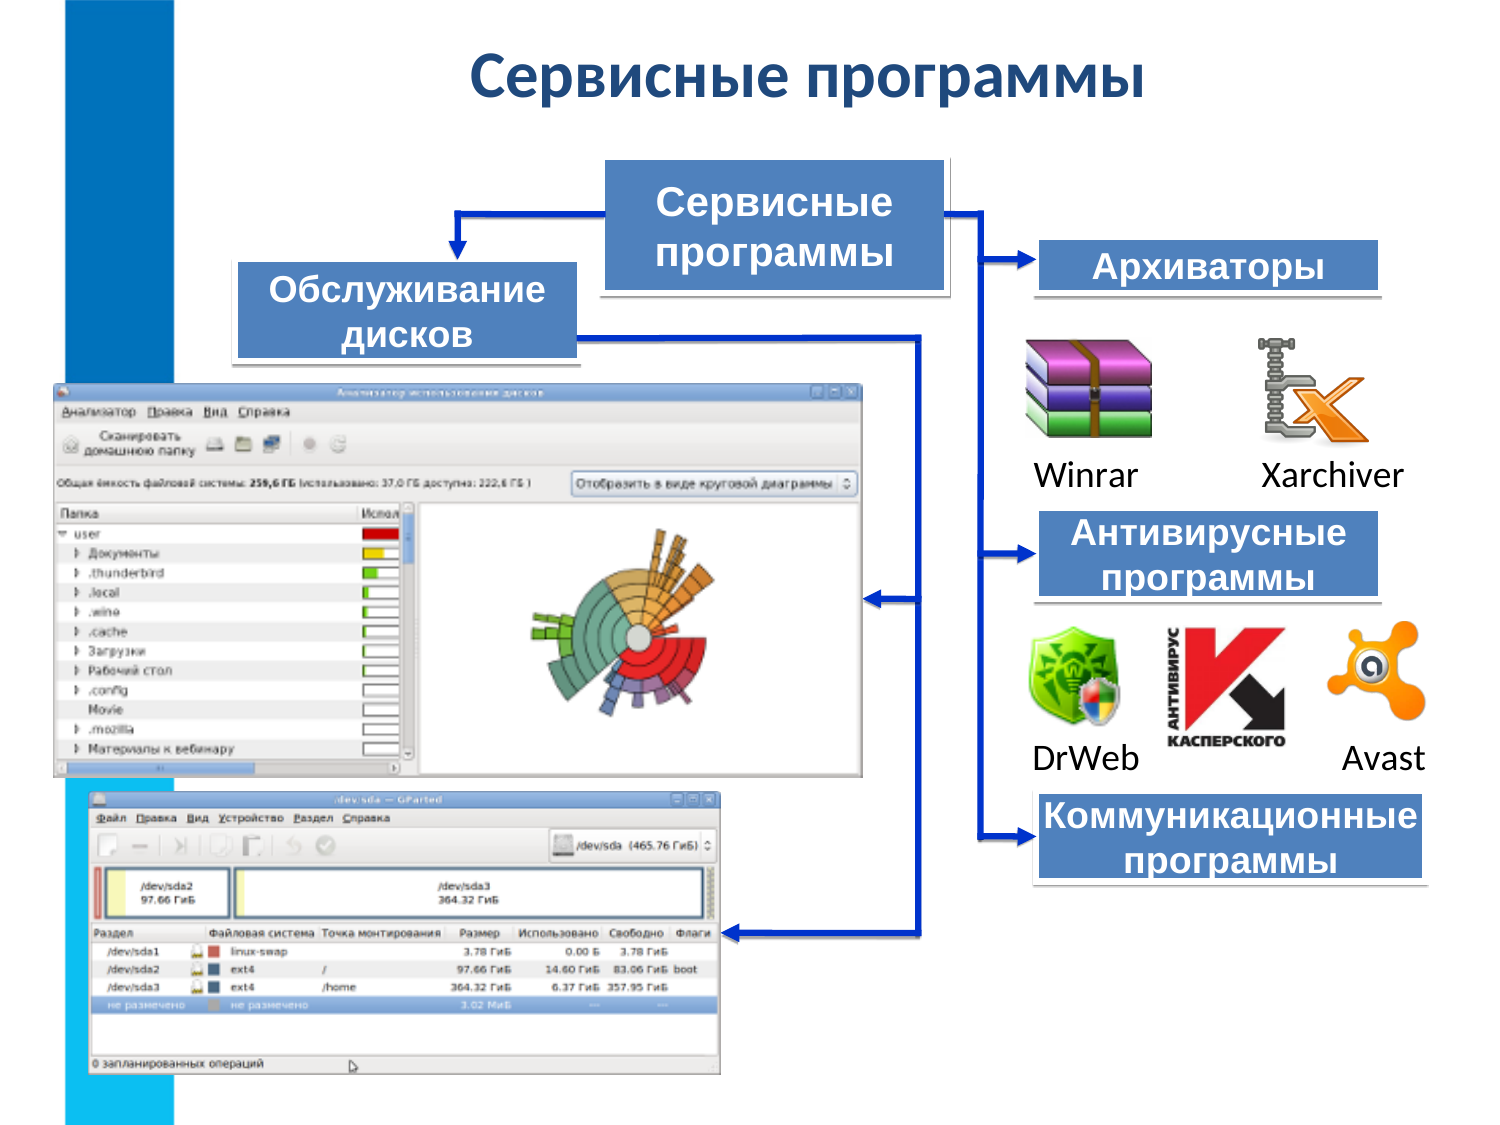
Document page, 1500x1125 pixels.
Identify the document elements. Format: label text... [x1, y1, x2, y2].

text_box Winrar [991, 451, 1181, 503]
text_box DrWeb [991, 734, 1181, 786]
text_box Сервисные программы [602, 157, 947, 293]
text_box Обслуживание дисков [234, 259, 580, 361]
text_box Сервисные программы [183, 31, 1436, 126]
text_box Xarchiver [1225, 451, 1442, 503]
text_box Антивирусные программы [1036, 507, 1381, 599]
text_box Avast [1303, 734, 1465, 786]
text_box Архиваторы [1036, 236, 1381, 294]
text_box Коммуникационные программы [1036, 790, 1426, 882]
picture [0, 0, 1500, 1125]
